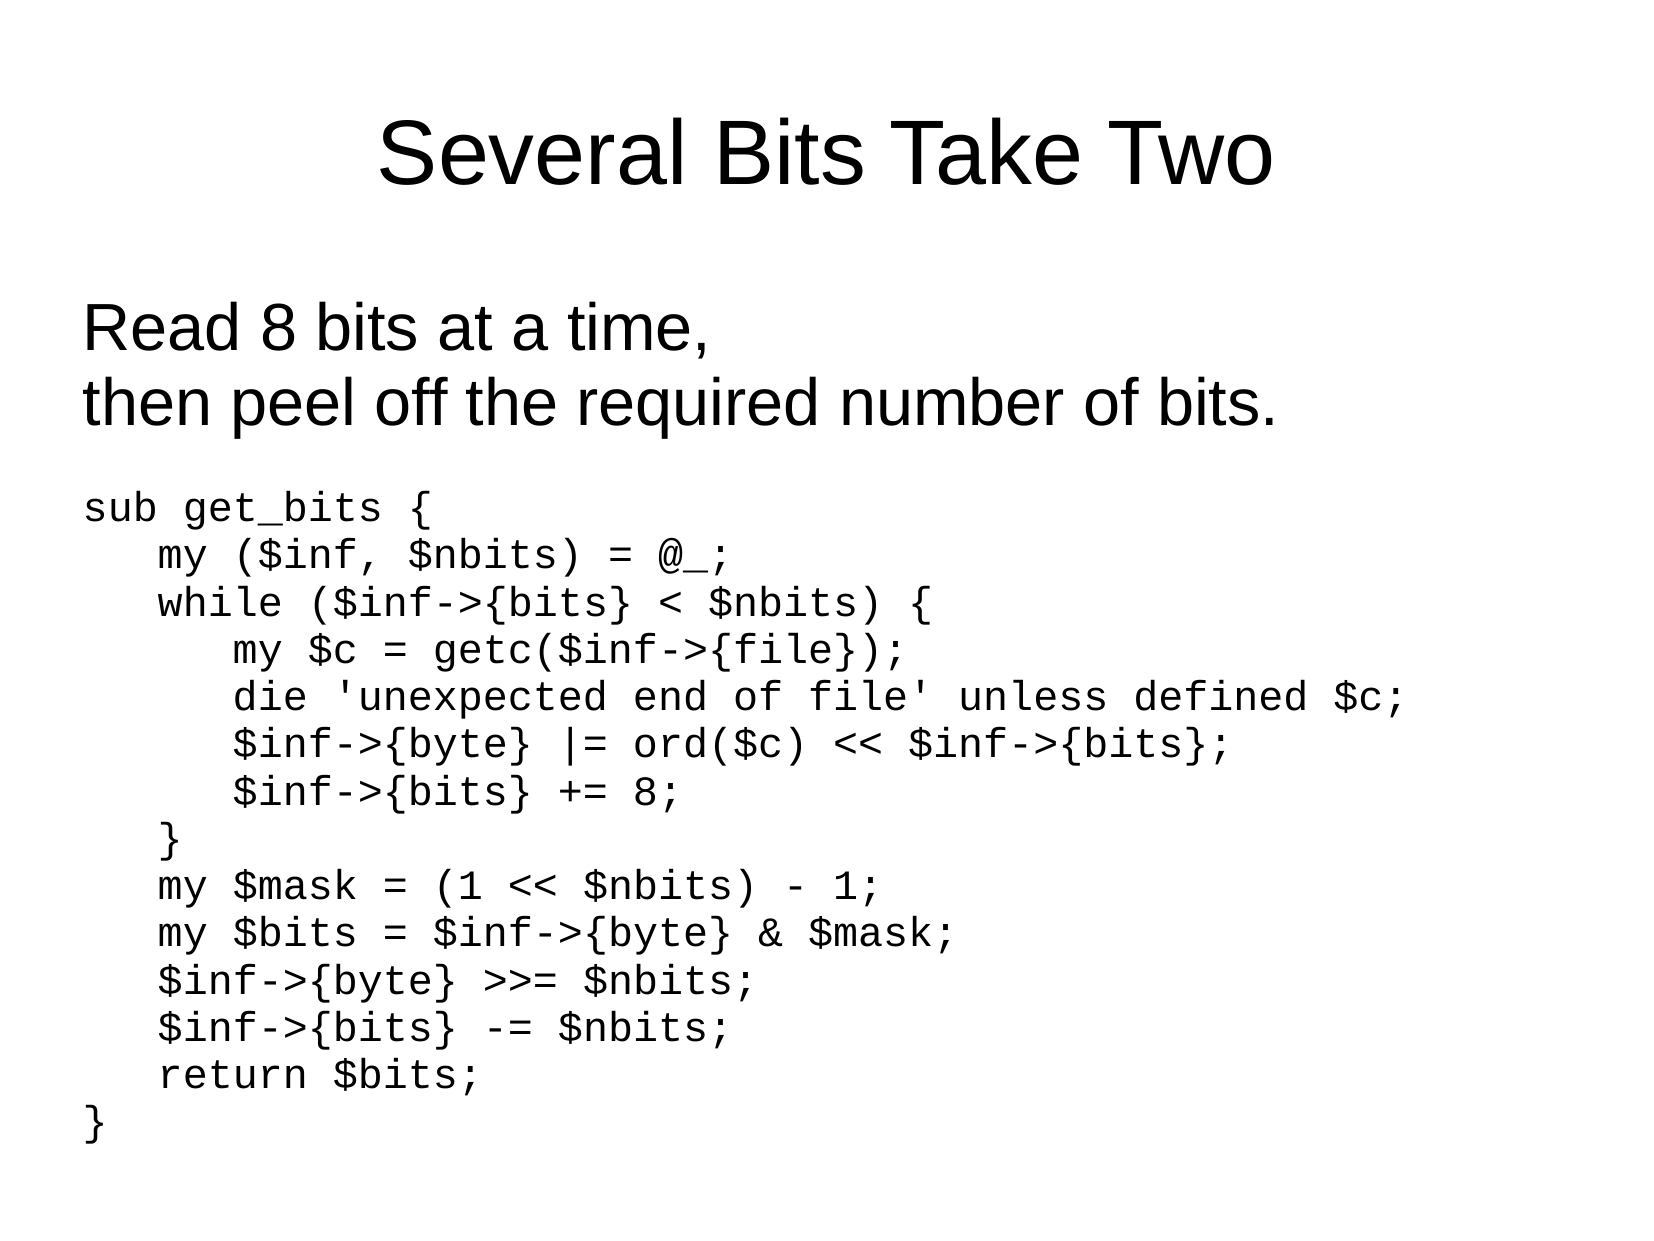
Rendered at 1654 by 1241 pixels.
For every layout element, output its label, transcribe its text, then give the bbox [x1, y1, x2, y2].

title Several Bits Take Two [82, 49, 1571, 257]
list Read 8 bits at a time, then peel off the required number of bits. sub get_bits { my ($inf, $nbits) = @_; while ($inf->{bits} < $nbits) { my $c = getc($inf->{file}); die 'unexpected end of file' unless defined $c; $inf->{byte} |= ord($c) << $inf->{bits}; $inf->{bits} += 8; } my $mask = (1 << $nbits) - 1; my $bits = $inf->{byte} & $mask; $inf->{byte} >>= $nbits; $inf->{bits} -= $nbits; return $bits; } [82, 290, 1571, 1148]
